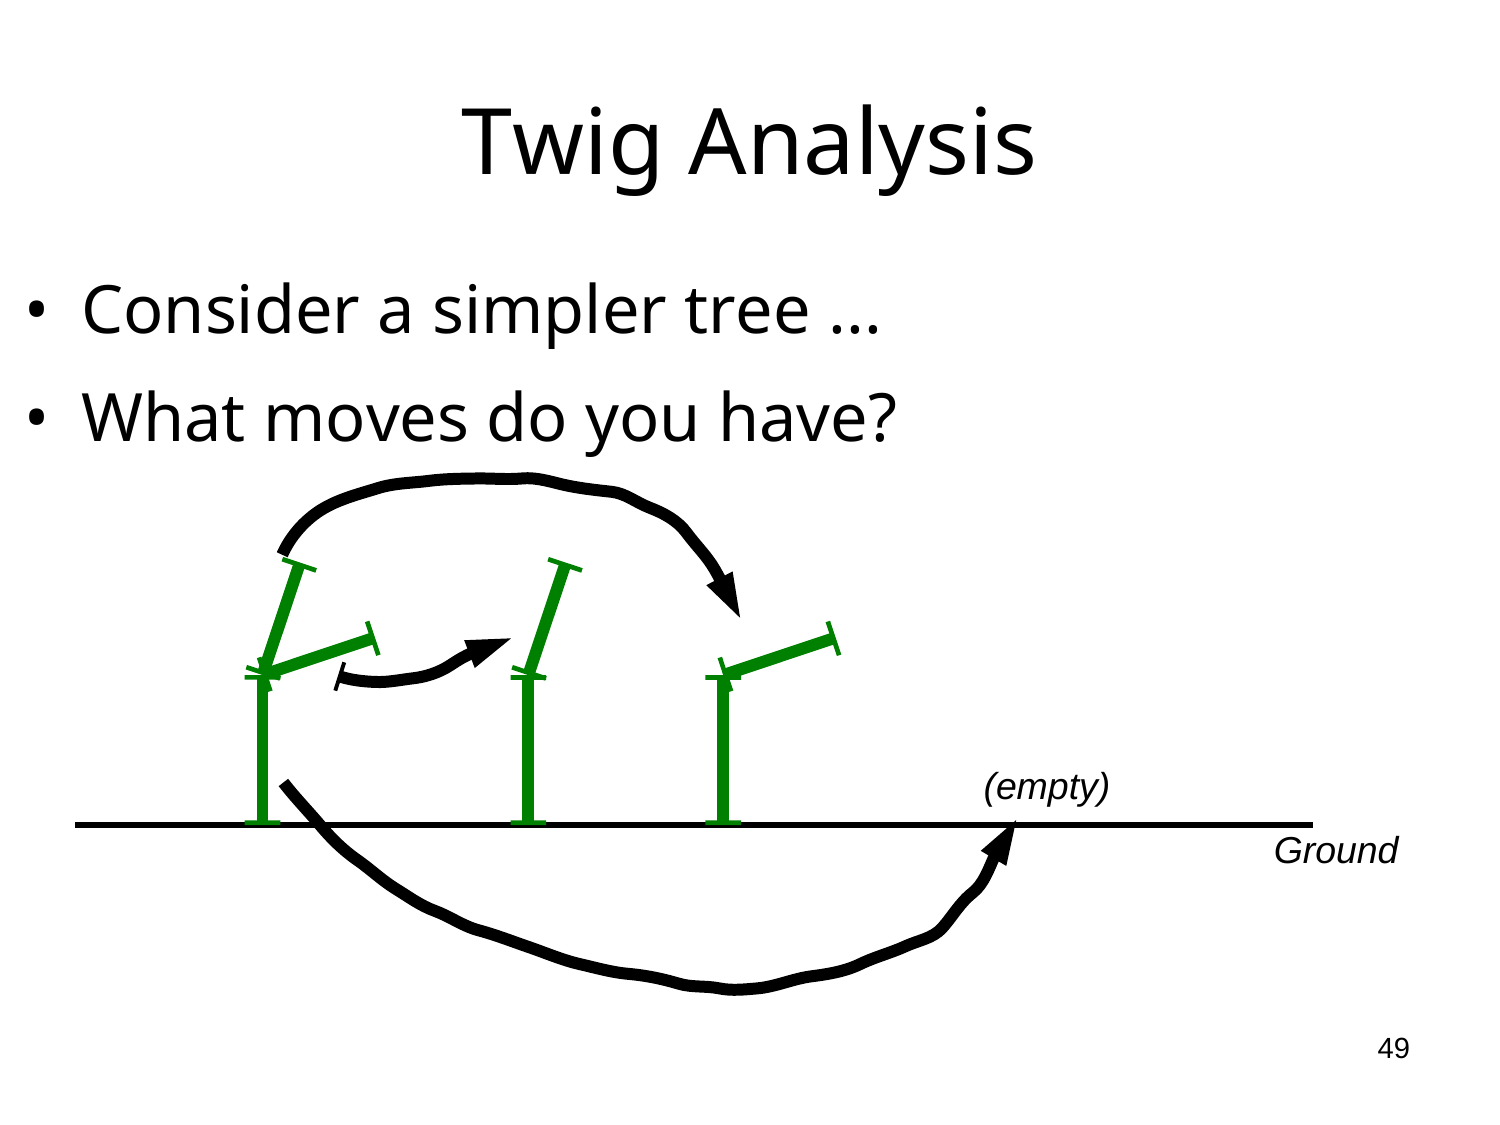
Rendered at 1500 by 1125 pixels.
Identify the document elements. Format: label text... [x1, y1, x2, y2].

title Twig Analysis [24, 45, 1476, 233]
text_box (empty) [968, 757, 1126, 815]
list Consider a simpler tree ... What moves do you have? [24, 262, 1476, 1101]
text_box Ground [1259, 822, 1414, 879]
